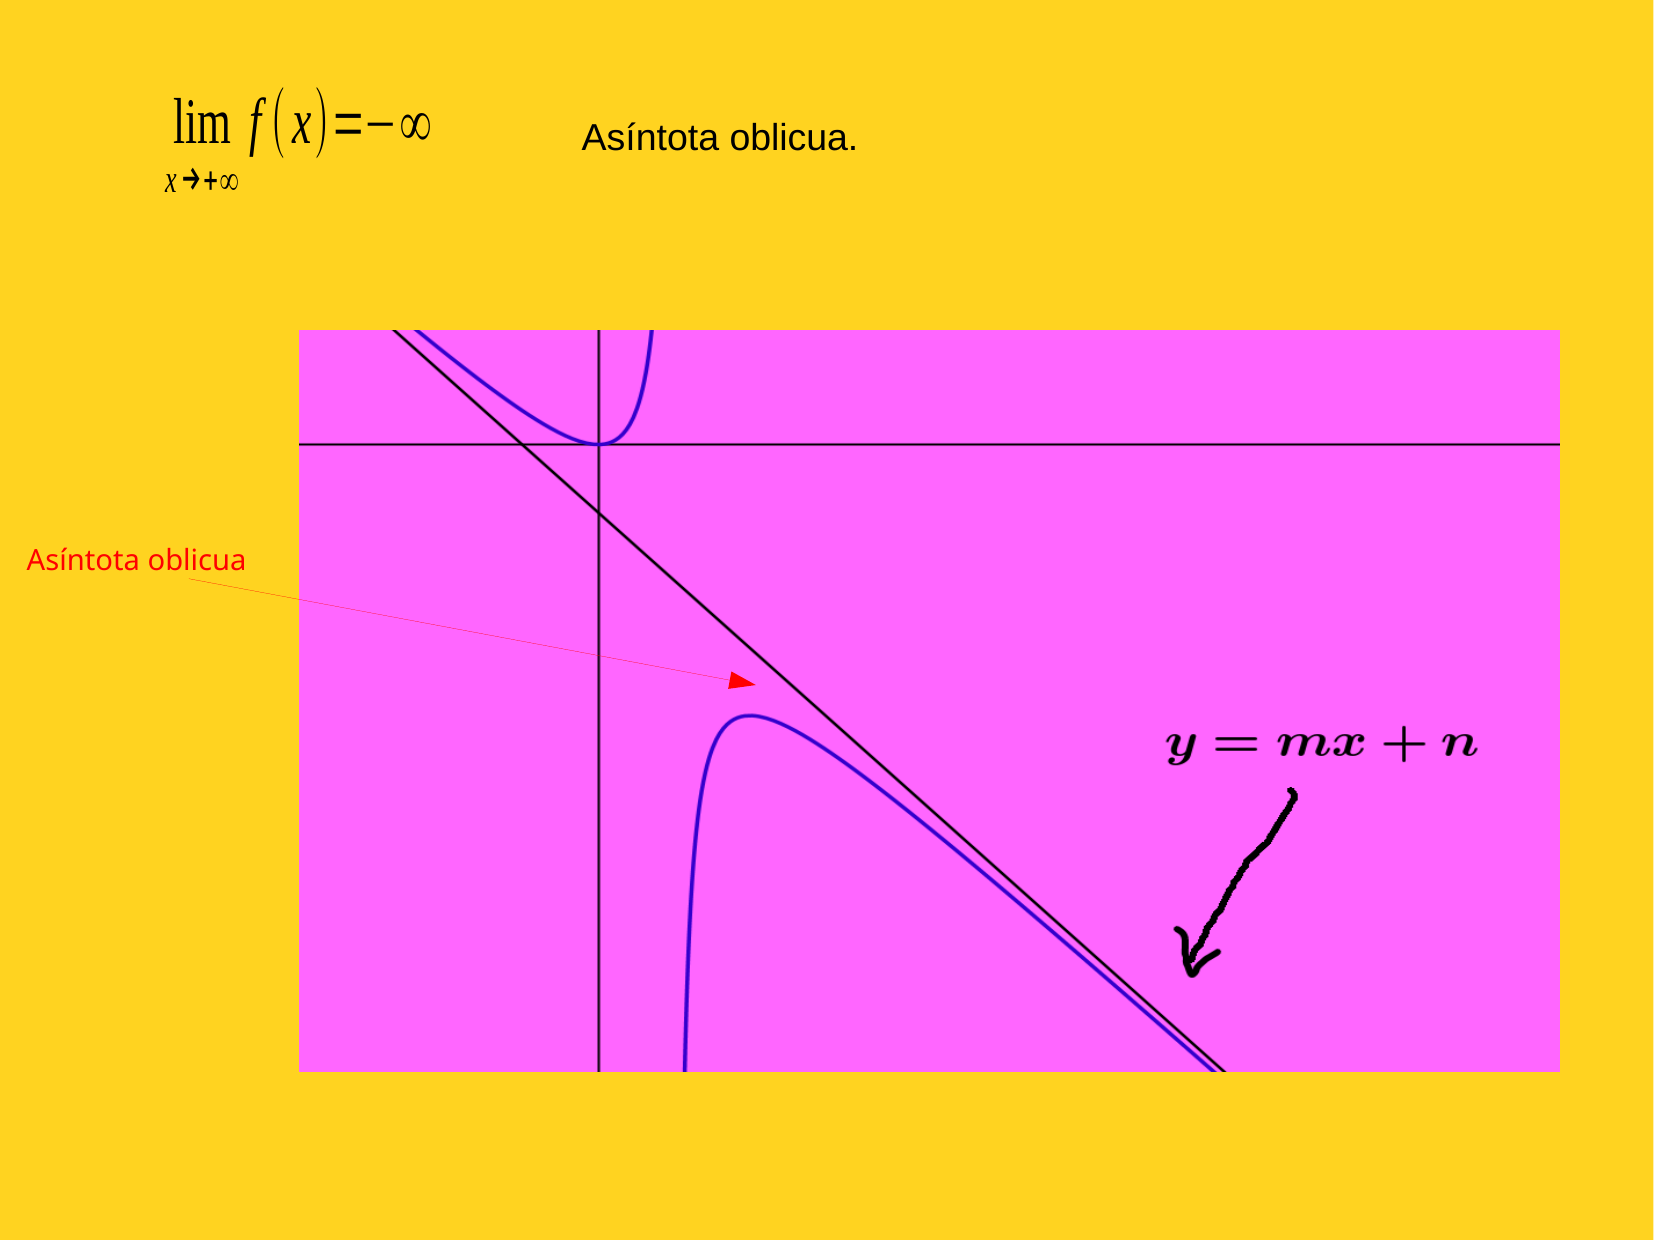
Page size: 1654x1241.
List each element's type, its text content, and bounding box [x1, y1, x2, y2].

text_box Asíntota oblicua. [566, 108, 874, 166]
text_box Asíntota oblicua [11, 531, 278, 594]
chart [154, 82, 443, 201]
picture [299, 330, 1560, 1072]
